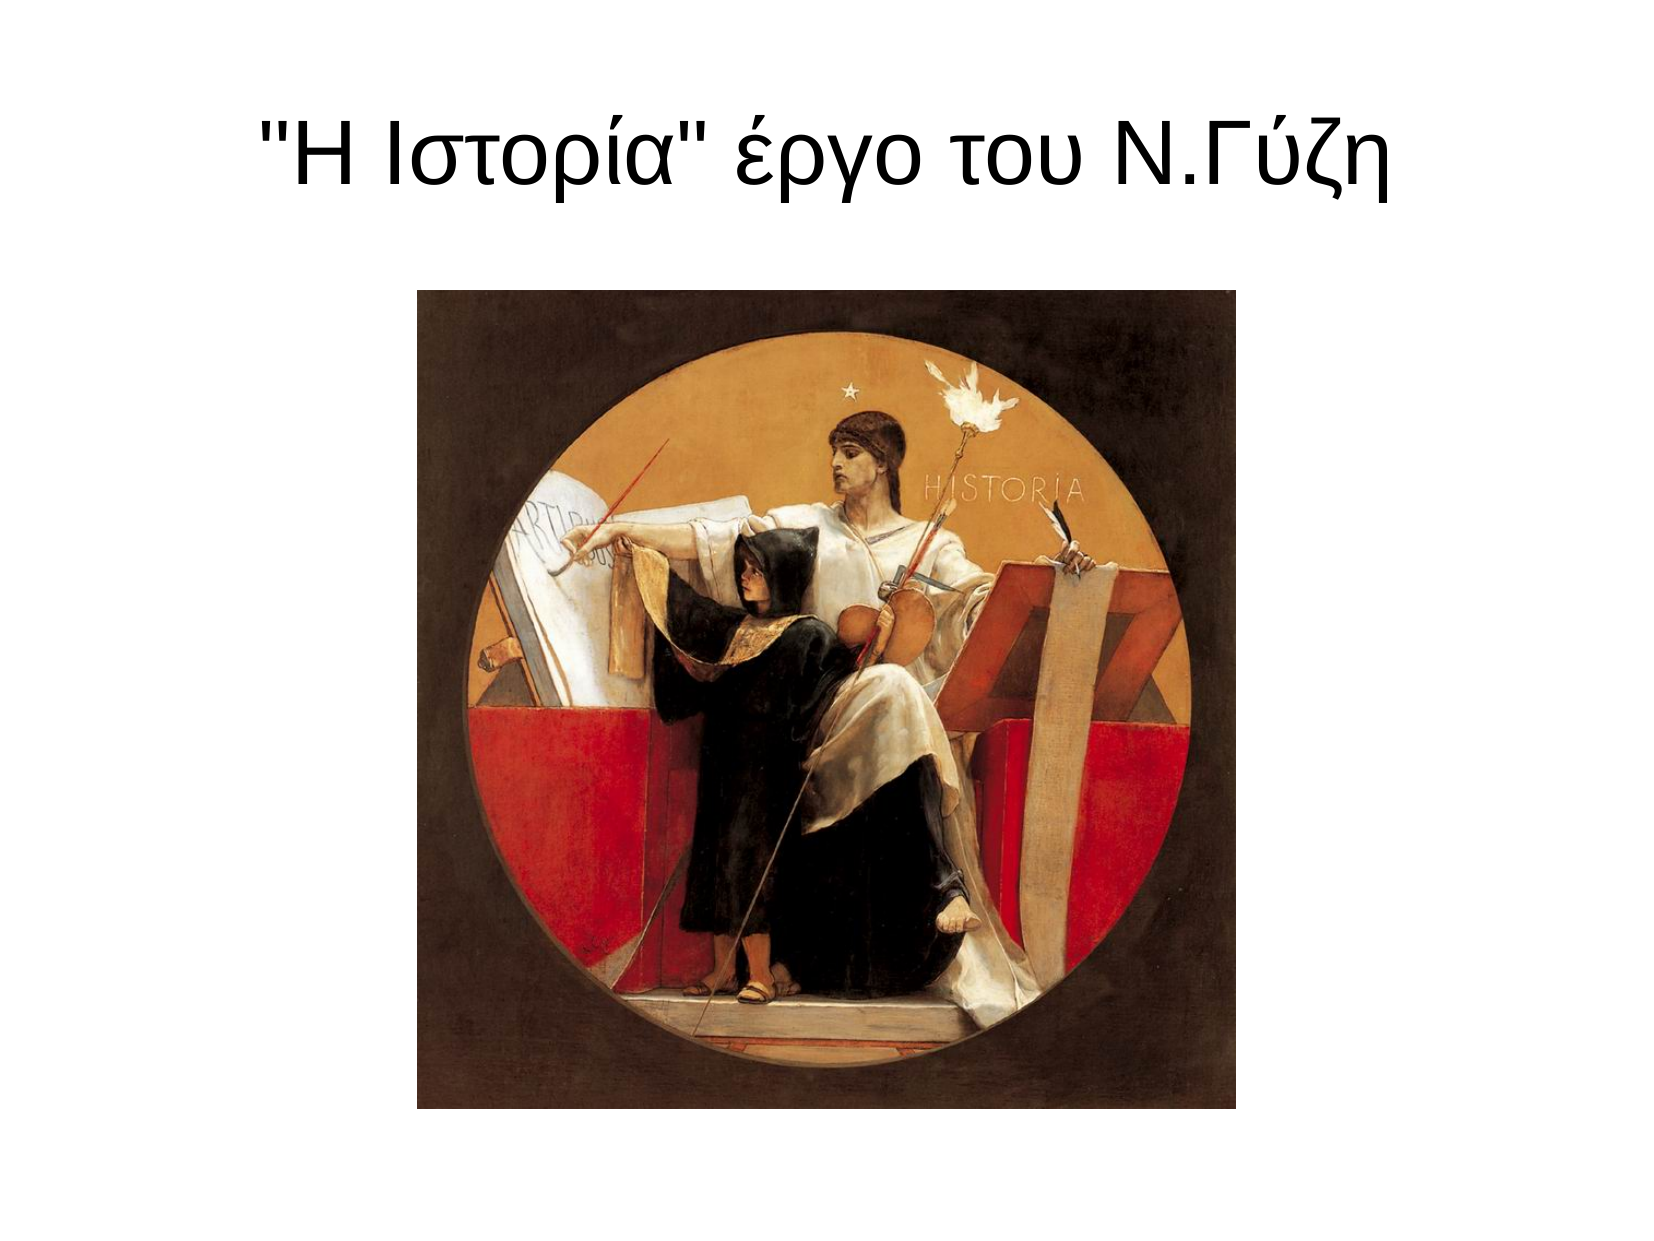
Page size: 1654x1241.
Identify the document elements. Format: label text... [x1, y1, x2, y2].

title "Η Ιστορία" έργο του Ν.Γύζη [82, 49, 1571, 257]
picture [417, 290, 1236, 1109]
